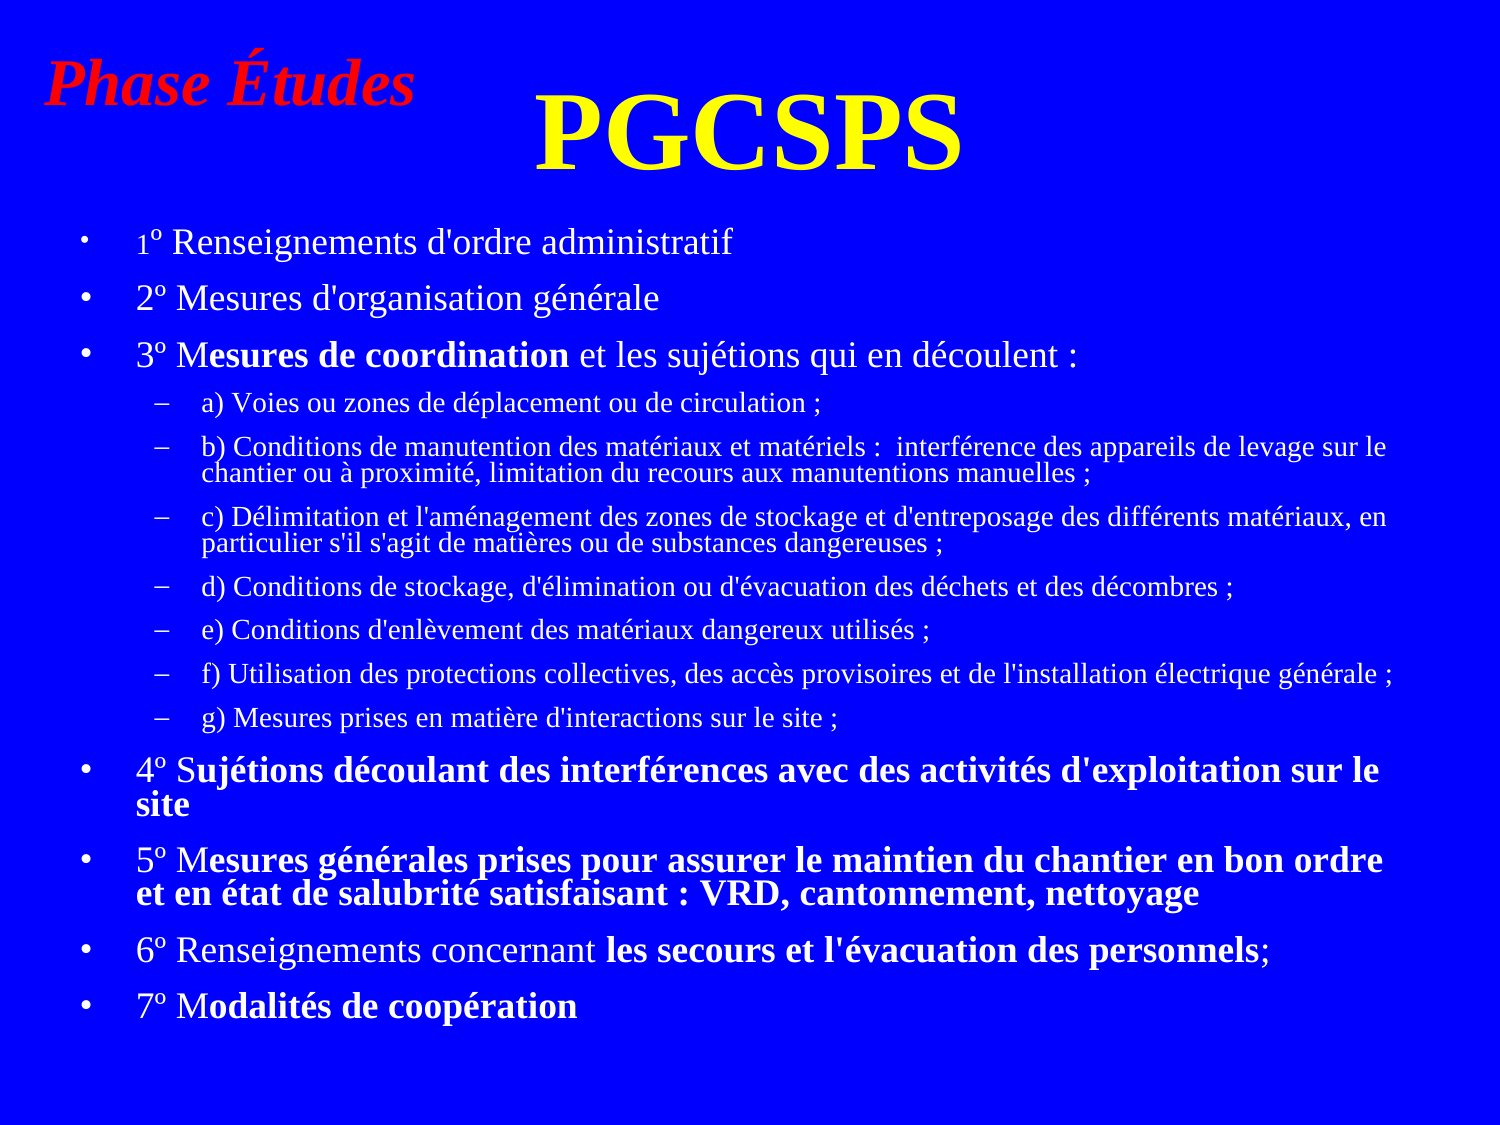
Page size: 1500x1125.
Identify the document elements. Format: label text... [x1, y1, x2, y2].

title PGCSPS [466, 54, 1034, 209]
text_box Phase Études [29, 30, 473, 127]
list 1º Renseignements d'ordre administratif 2º Mesures d'organisation générale 3º Mesures de coordination et les sujétions qui en découlent : a) Voies ou zones de déplacement ou de circulation ; b) Conditions de manutention des matériaux et matériels : interférence des appareils de levage sur le chantier ou à proximité, limitation du recours aux manutentions manuelles ; c) Délimitation et l'aménagement des zones de stockage et d'entreposage des différents matériaux, en particulier s'il s'agit de matières ou de substances dangereuses ; d) Conditions de stockage, d'élimination ou d'évacuation des déchets et des décombres ; e) Conditions d'enlèvement des matériaux dangereux utilisés ; f) Utilisation des protections collectives, des accès provisoires et de l'installation électrique générale ; g) Mesures prises en matière d'interactions sur le site ; 4º Sujétions découlant des interférences avec des activités d'exploitation sur le site 5º Mesures générales prises pour assurer le maintien du chantier en bon ordre et en état de salubrité satisfaisant : VRD, cantonnement, nettoyage 6º Renseignements concernant les secours et l'évacuation des personnels; 7º Modalités de coopération [64, 219, 1436, 1083]
